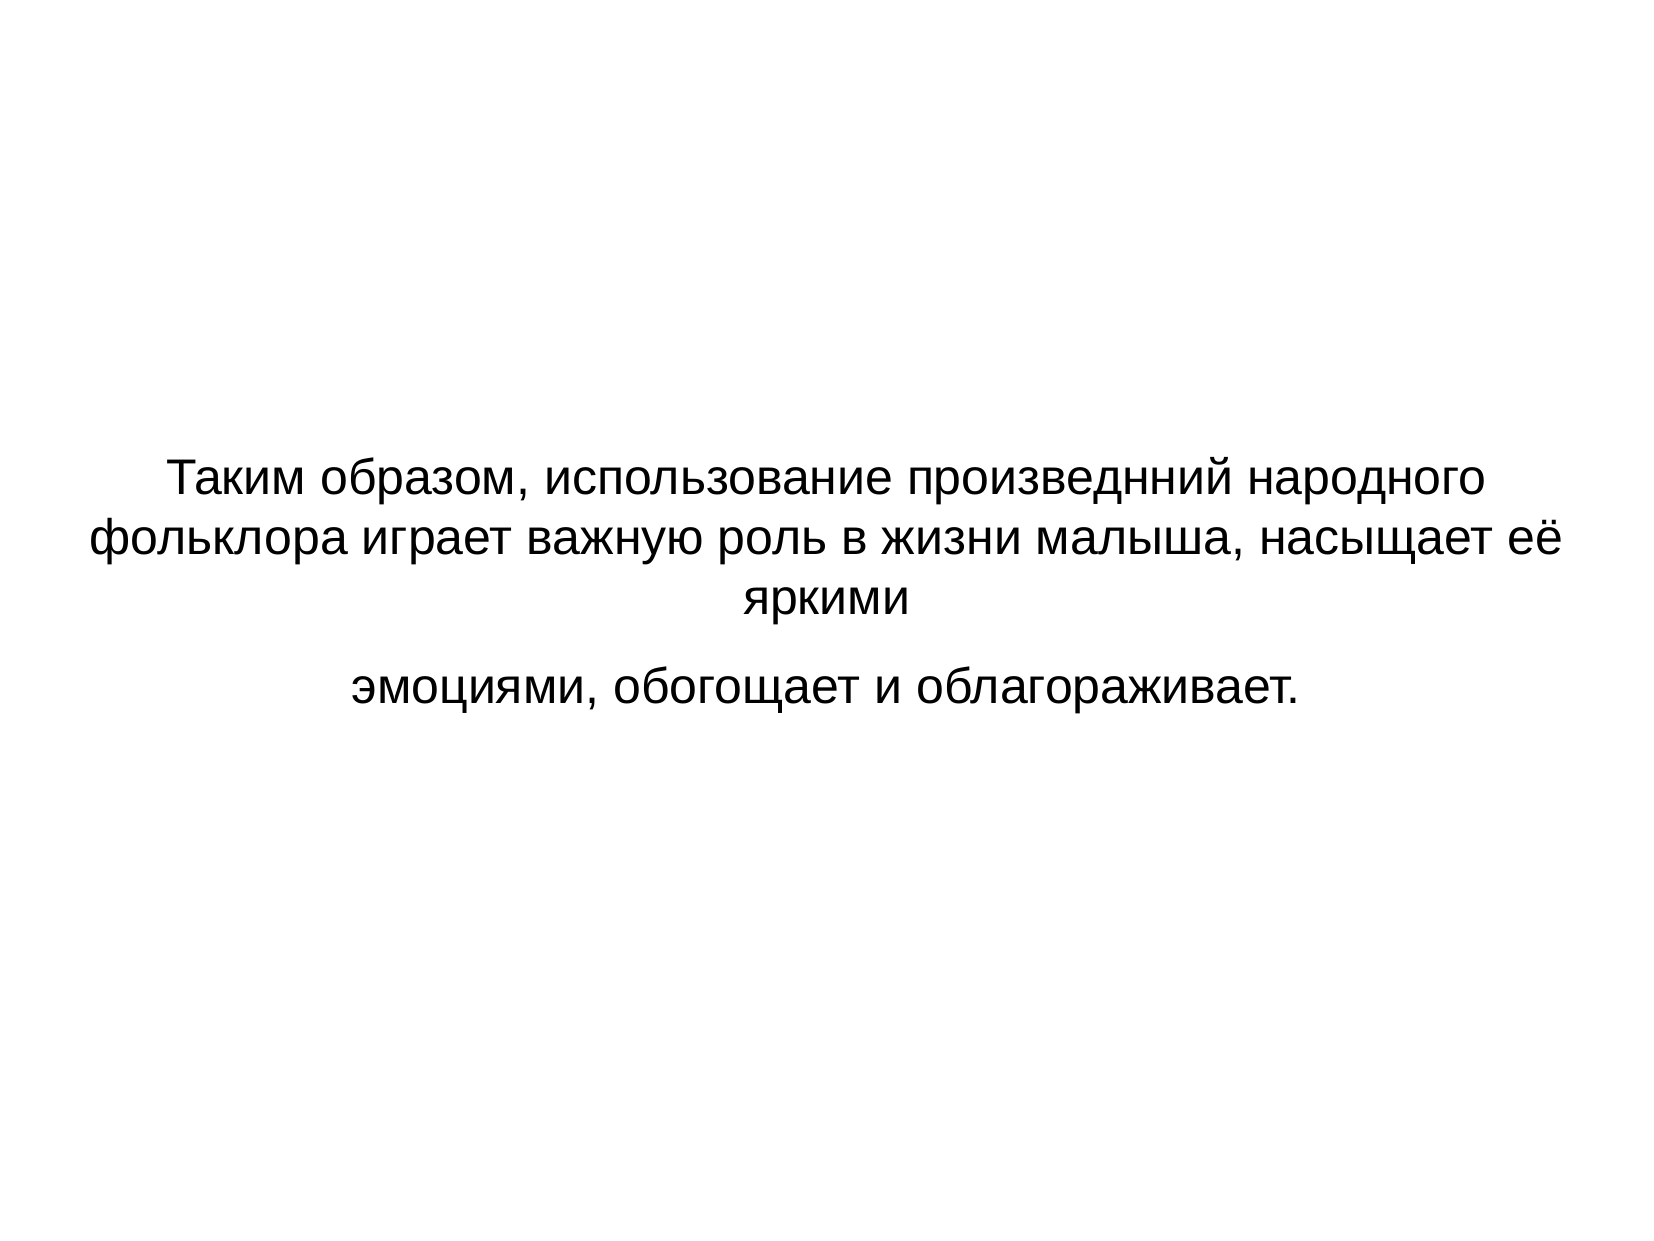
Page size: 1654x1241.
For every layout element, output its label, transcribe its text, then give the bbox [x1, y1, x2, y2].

subtitle Таким образом, использование произведнний народного фольклора играет важную роль в жизни малыша, насыщает её яркими эмоциями, обогощает и облагораживает. [82, 36, 1571, 1122]
